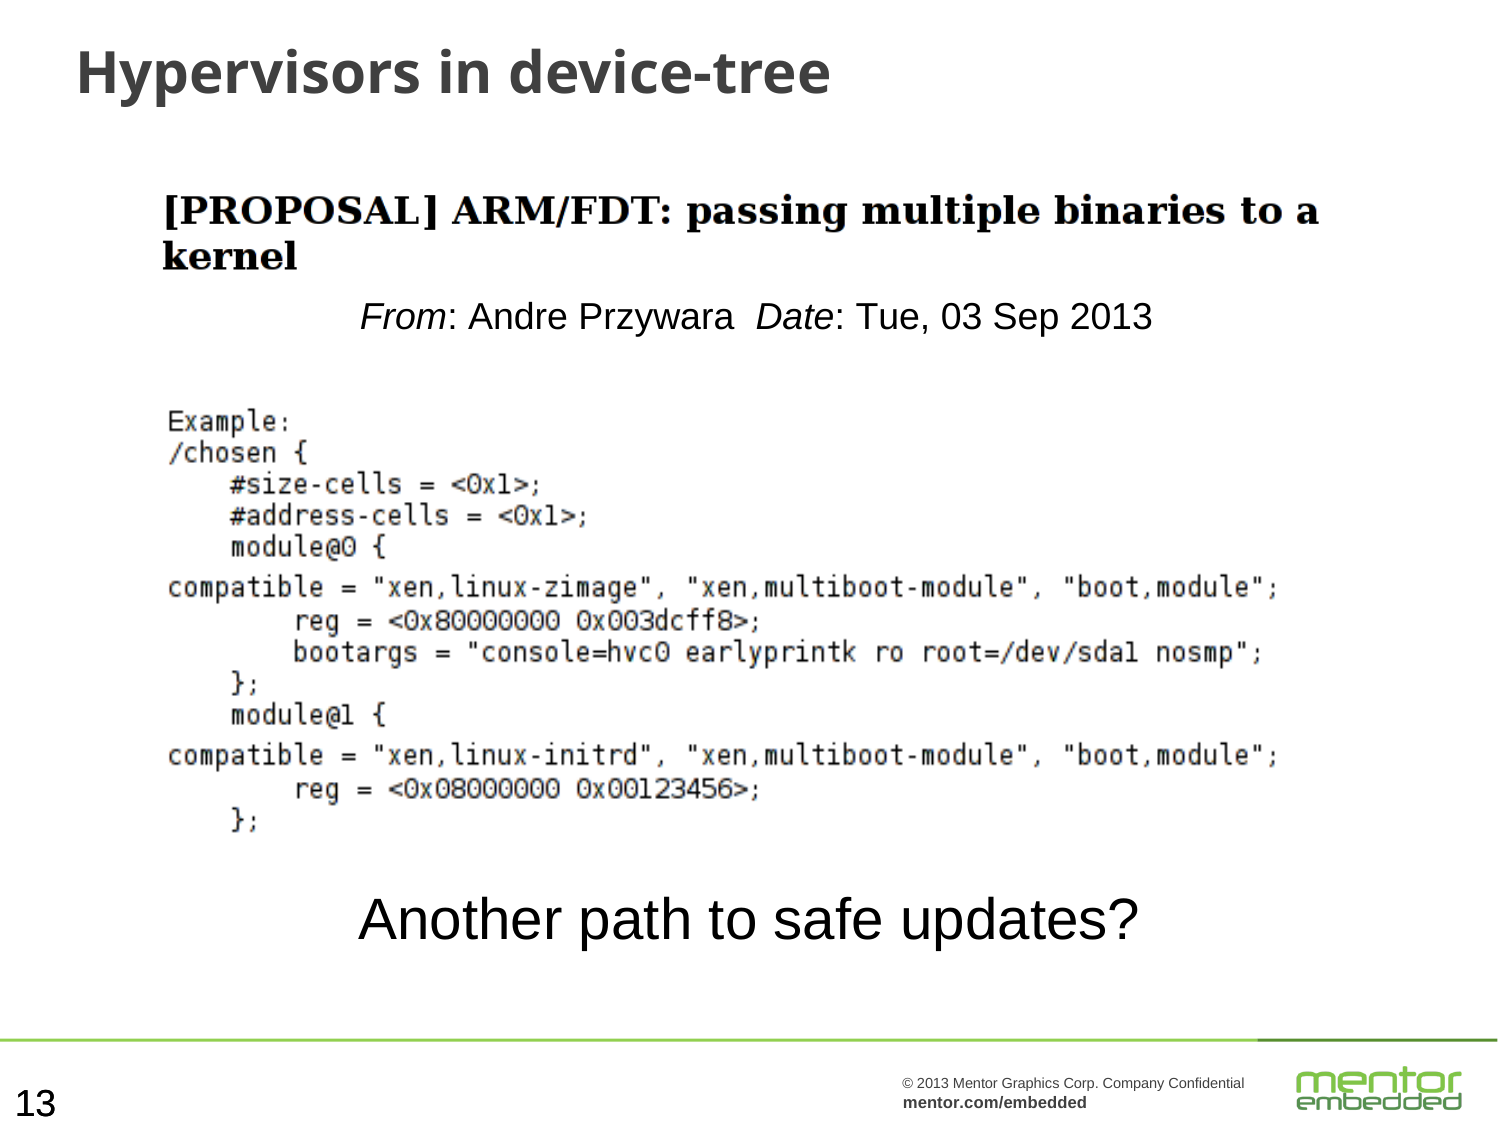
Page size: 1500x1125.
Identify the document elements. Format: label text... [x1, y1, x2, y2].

title Hypervisors in device-tree [0, 0, 1500, 113]
picture [150, 164, 1351, 302]
picture [150, 389, 1351, 847]
text_box Another path to safe updates? [343, 880, 1157, 961]
picture [1292, 1062, 1464, 1114]
text_box From: Andre Przywara Date: Tue, 03 Sep 2013 [345, 288, 1163, 346]
